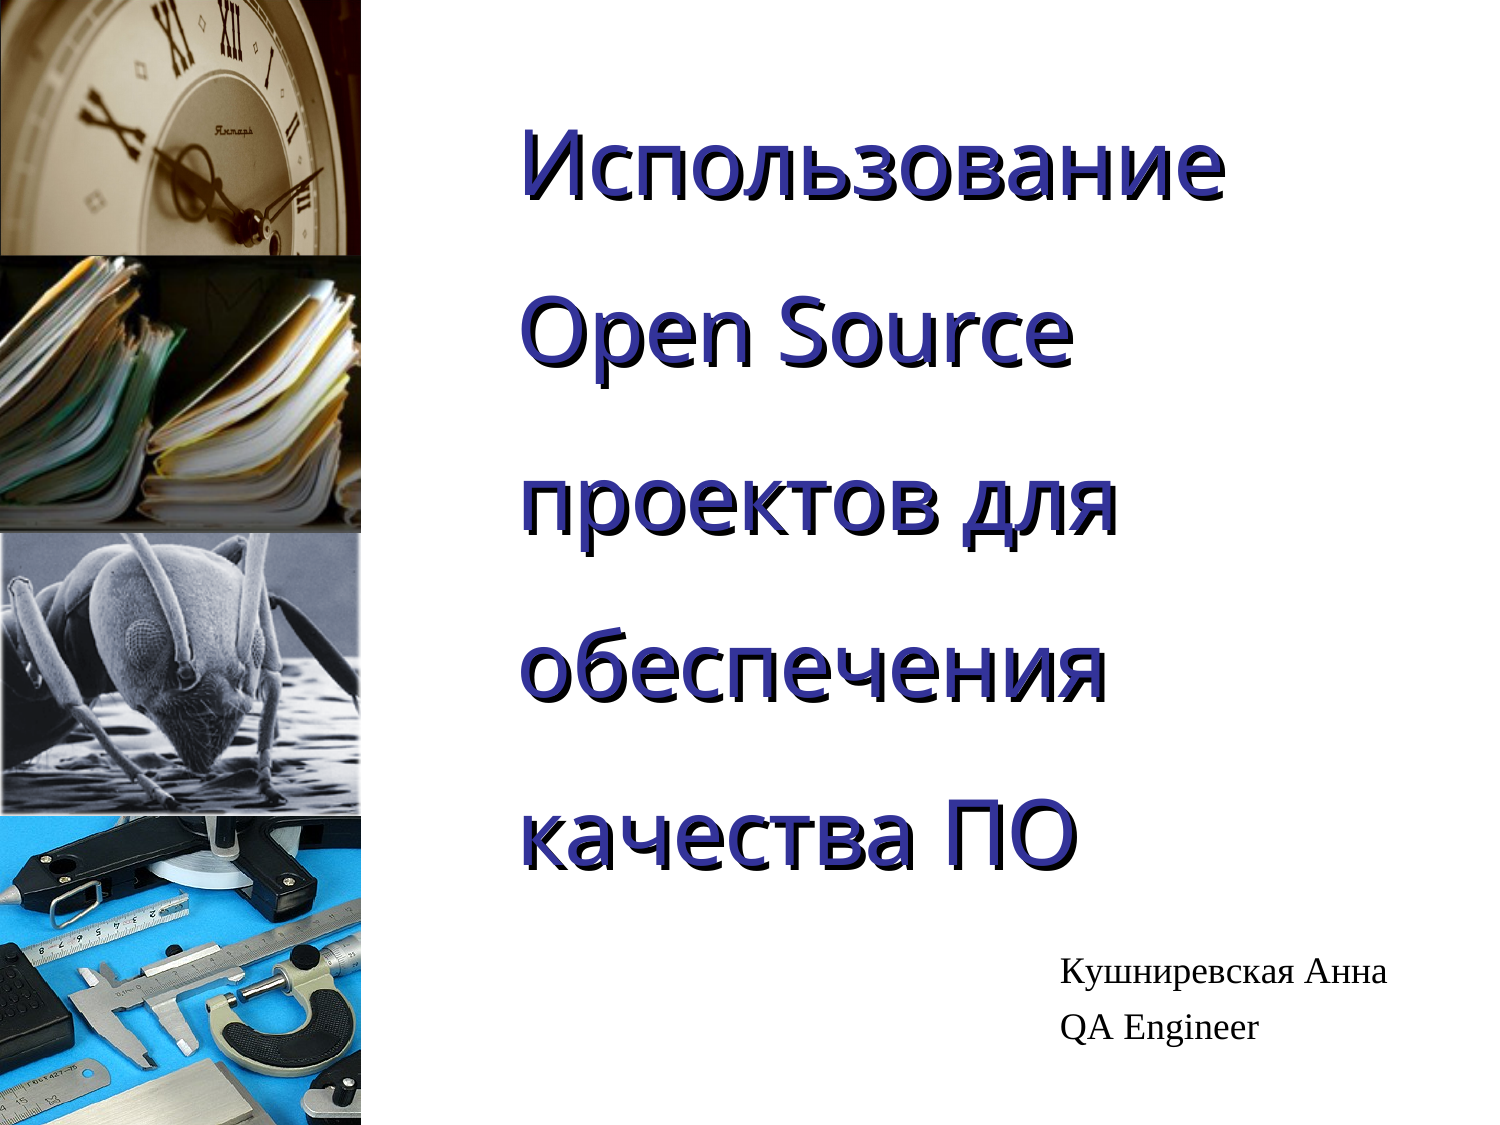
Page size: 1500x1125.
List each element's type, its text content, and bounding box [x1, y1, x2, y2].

text_box Кушниревская Анна QA Engineer [1045, 928, 1452, 1049]
picture [0, 0, 361, 1125]
title Использование Open Source проектов для обеспечения качества ПО [501, 61, 1388, 886]
